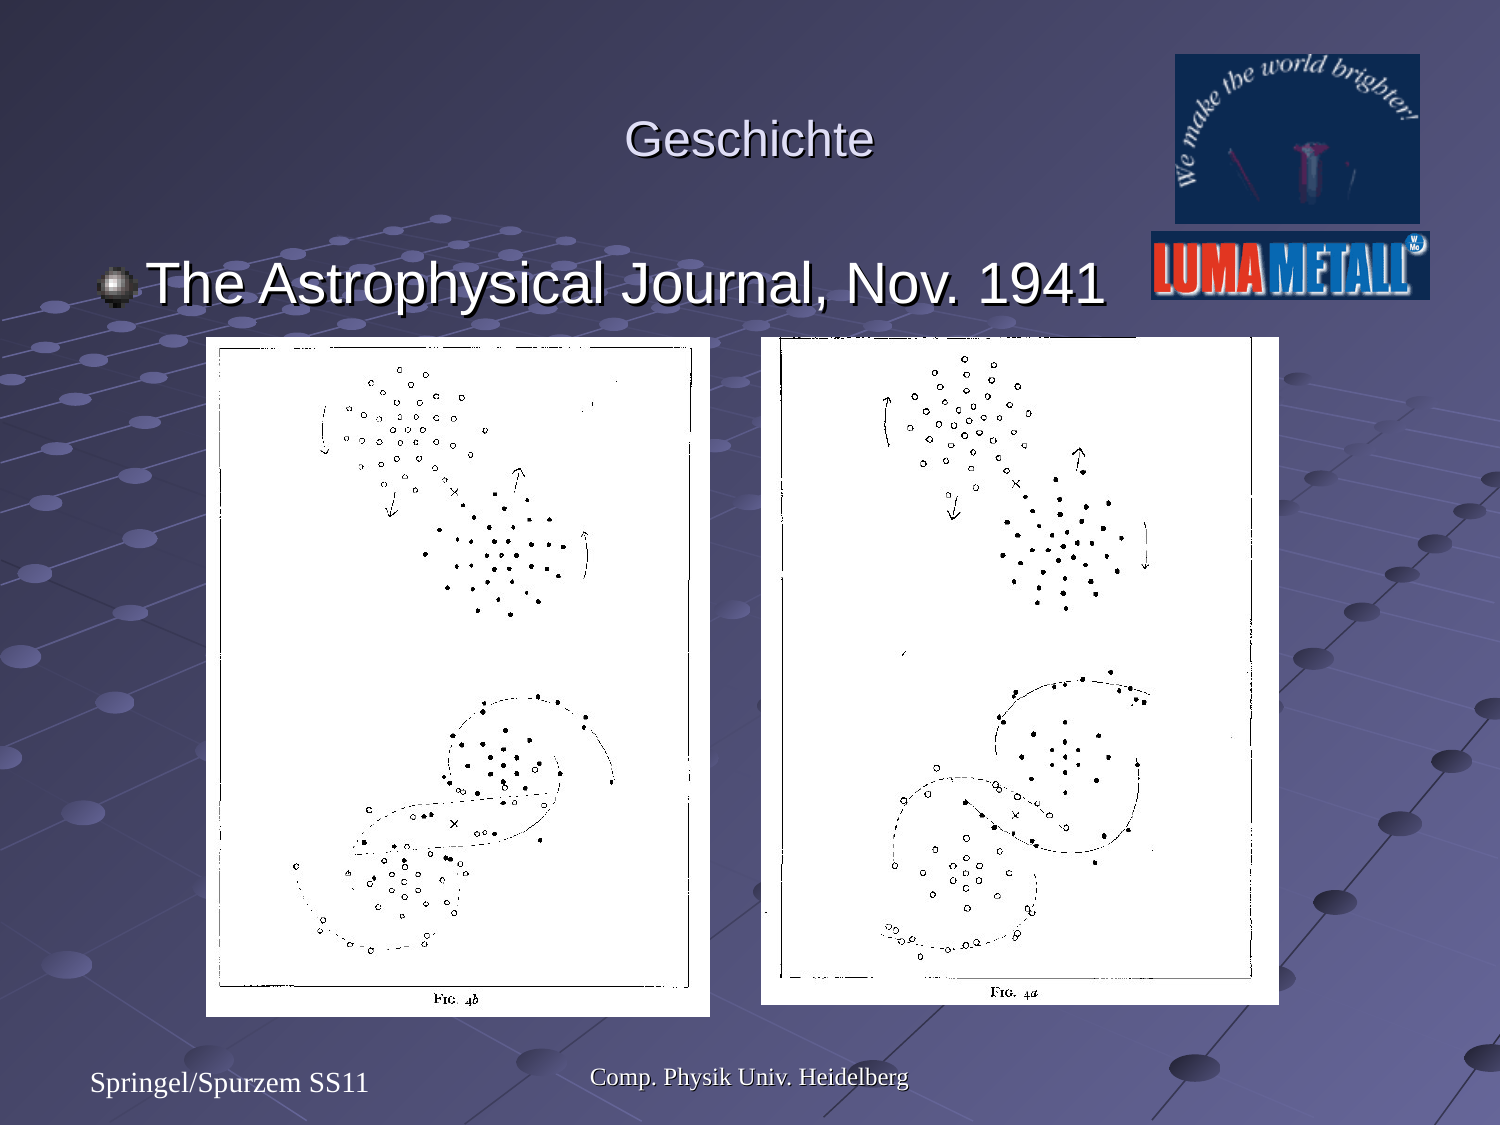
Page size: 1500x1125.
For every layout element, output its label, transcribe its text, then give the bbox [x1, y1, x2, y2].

list The Astrophysical Journal, Nov. 1941 [75, 243, 1447, 1007]
title Geschichte [75, 45, 1426, 233]
picture [1151, 231, 1430, 300]
picture [1175, 54, 1420, 224]
picture [761, 337, 1279, 1005]
picture [206, 337, 710, 1017]
